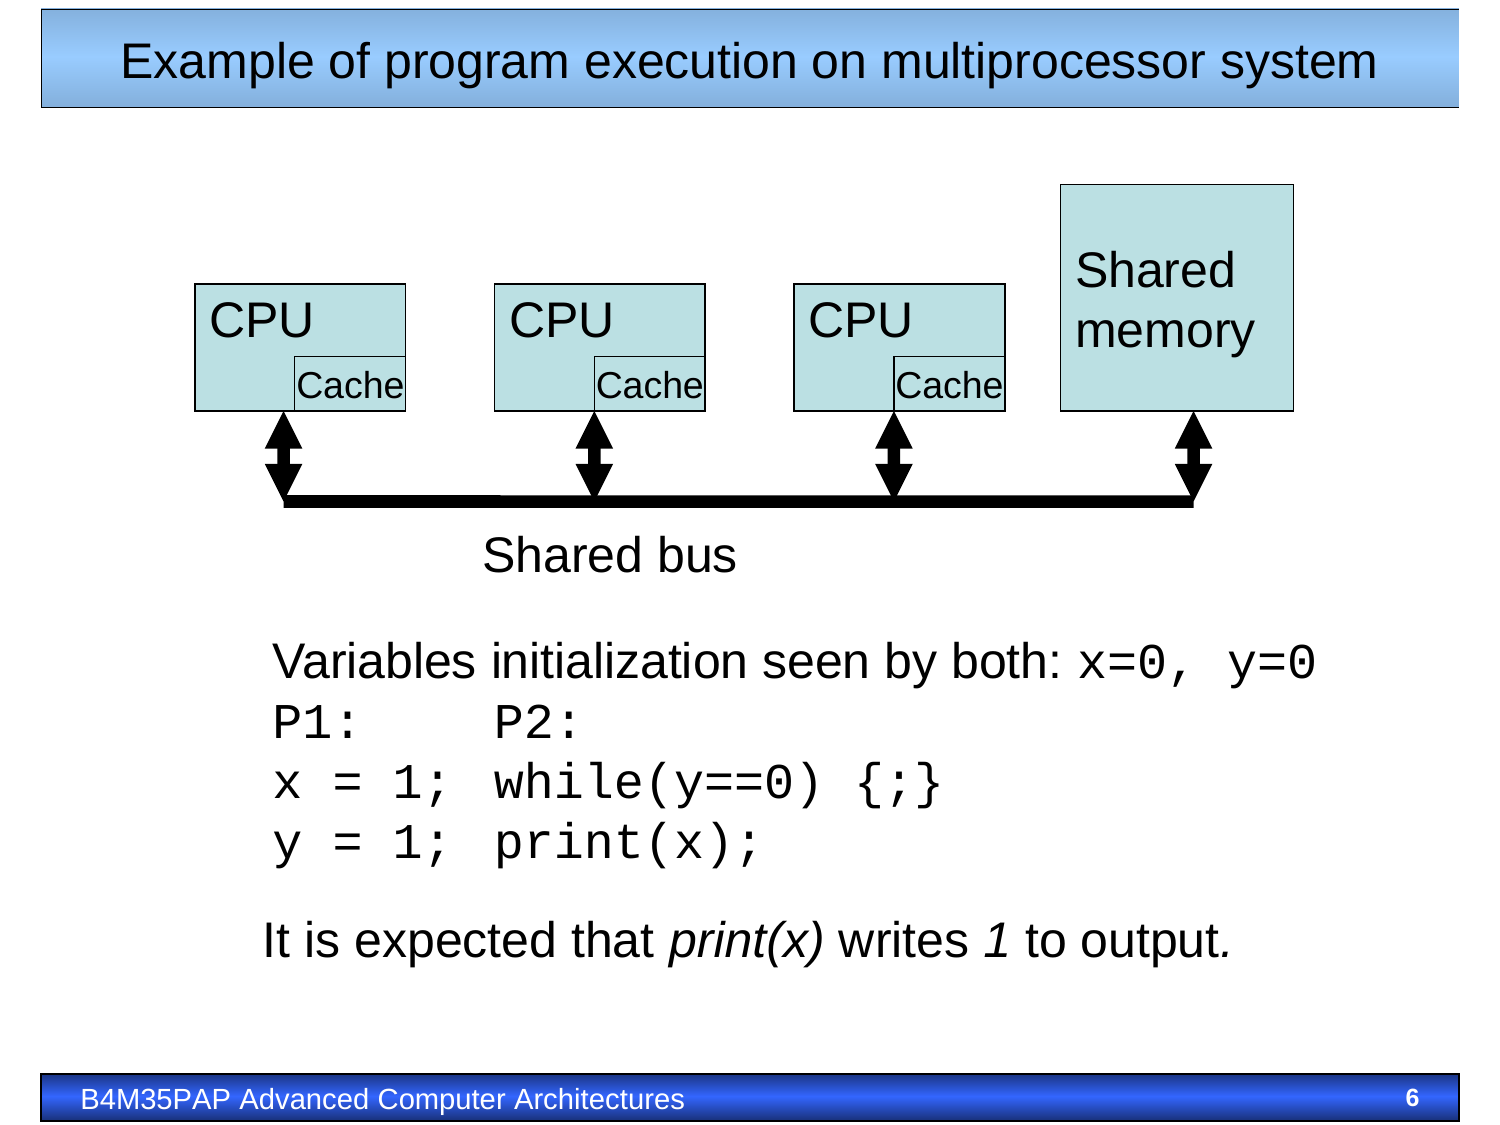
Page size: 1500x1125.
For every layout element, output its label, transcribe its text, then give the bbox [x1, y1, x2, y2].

text_box Shared bus [467, 515, 754, 591]
text_box CPU [194, 284, 406, 411]
text_box Shared memory [1060, 184, 1294, 411]
text_box CPU [494, 284, 706, 411]
text_box CPU [794, 284, 1005, 411]
text_box Cache [893, 356, 1005, 411]
title Example of program execution on multiprocessor system [41, 8, 1459, 108]
text_box Variables initialization seen by both: x=0, y=0 P1: P2: x = 1; while(y==0) {;} y = 1; print(x); [257, 621, 1407, 876]
text_box It is expected that print(x) writes 1 to output. [248, 900, 1289, 976]
text_box Cache [294, 356, 406, 411]
text_box Cache [594, 356, 706, 411]
